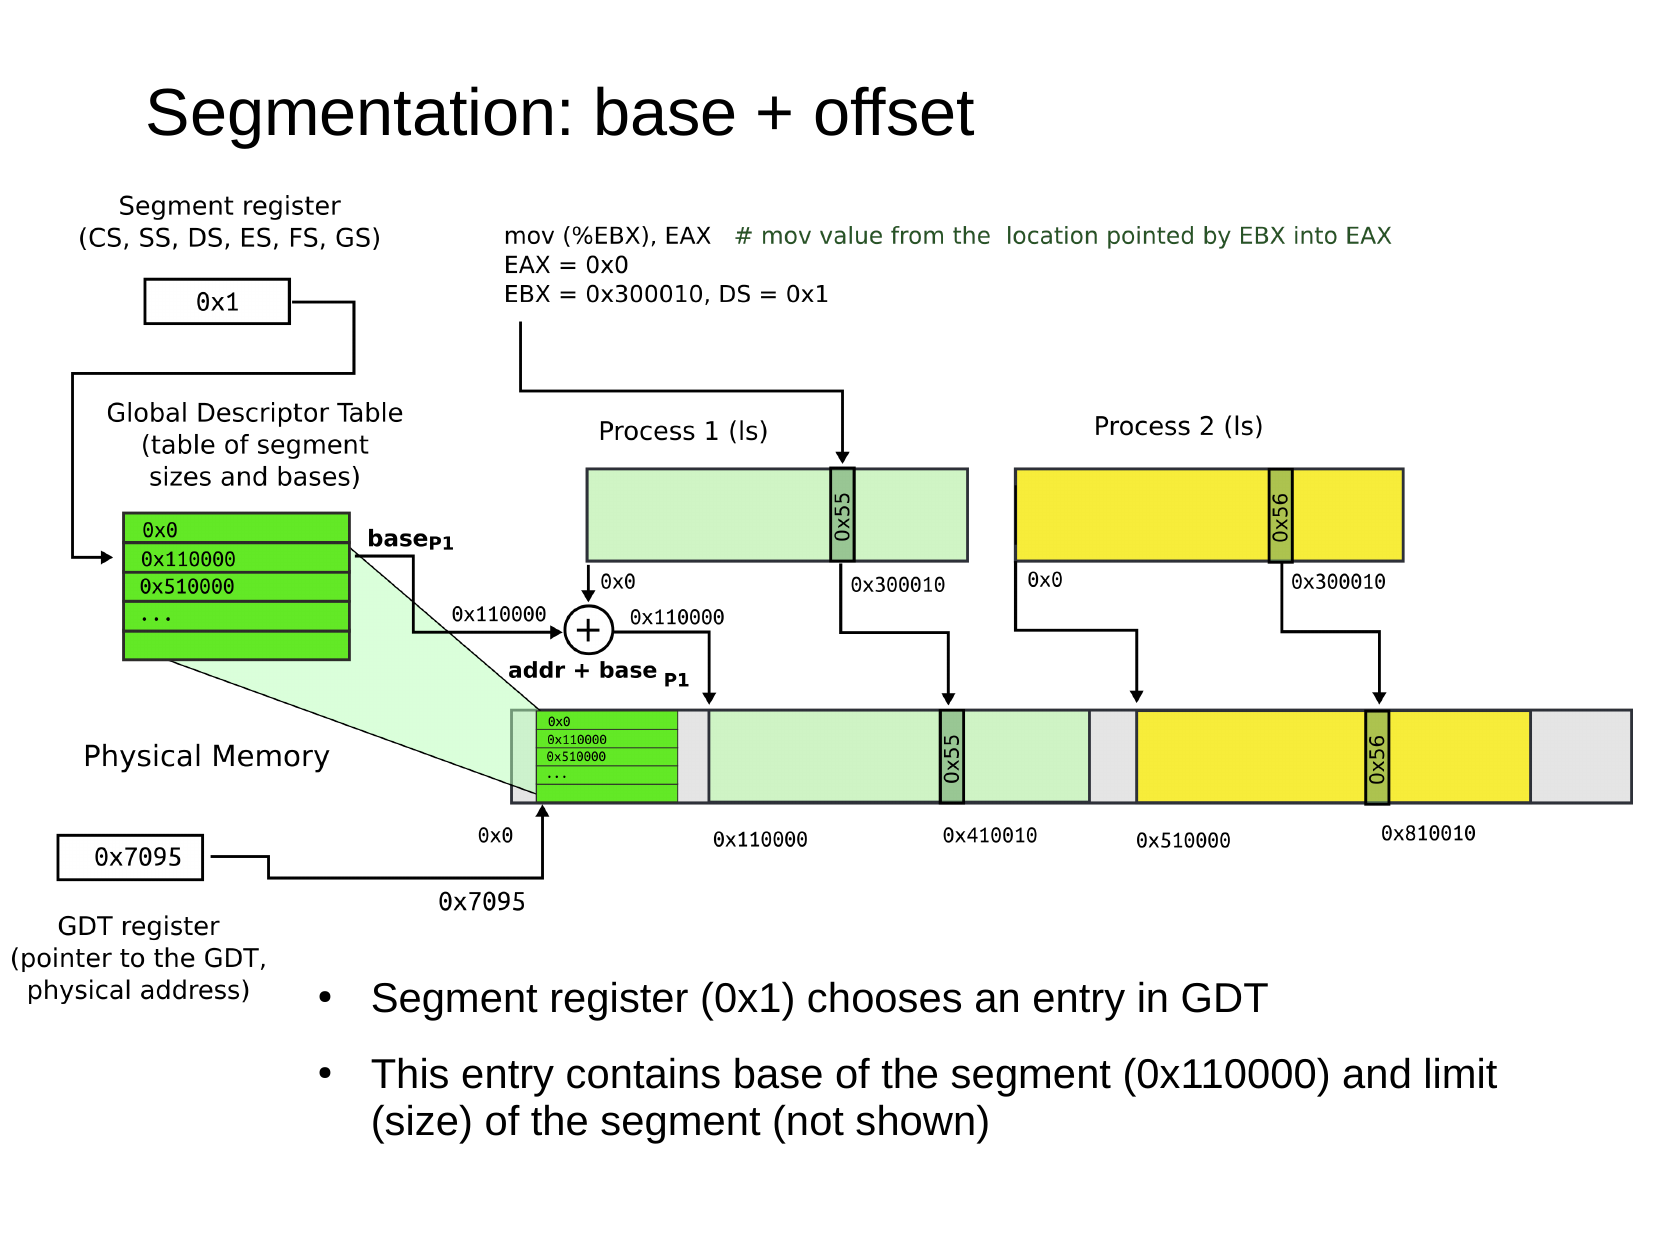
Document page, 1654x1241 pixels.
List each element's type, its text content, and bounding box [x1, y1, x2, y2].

list Segmentation: base + offset [82, 75, 1576, 151]
list Segment register (0x1) chooses an entry in GDT This entry contains base of the segment (0x110000) and limit (size) of the segment (not shown) [300, 1004, 1576, 1201]
picture [12, 195, 1633, 1004]
